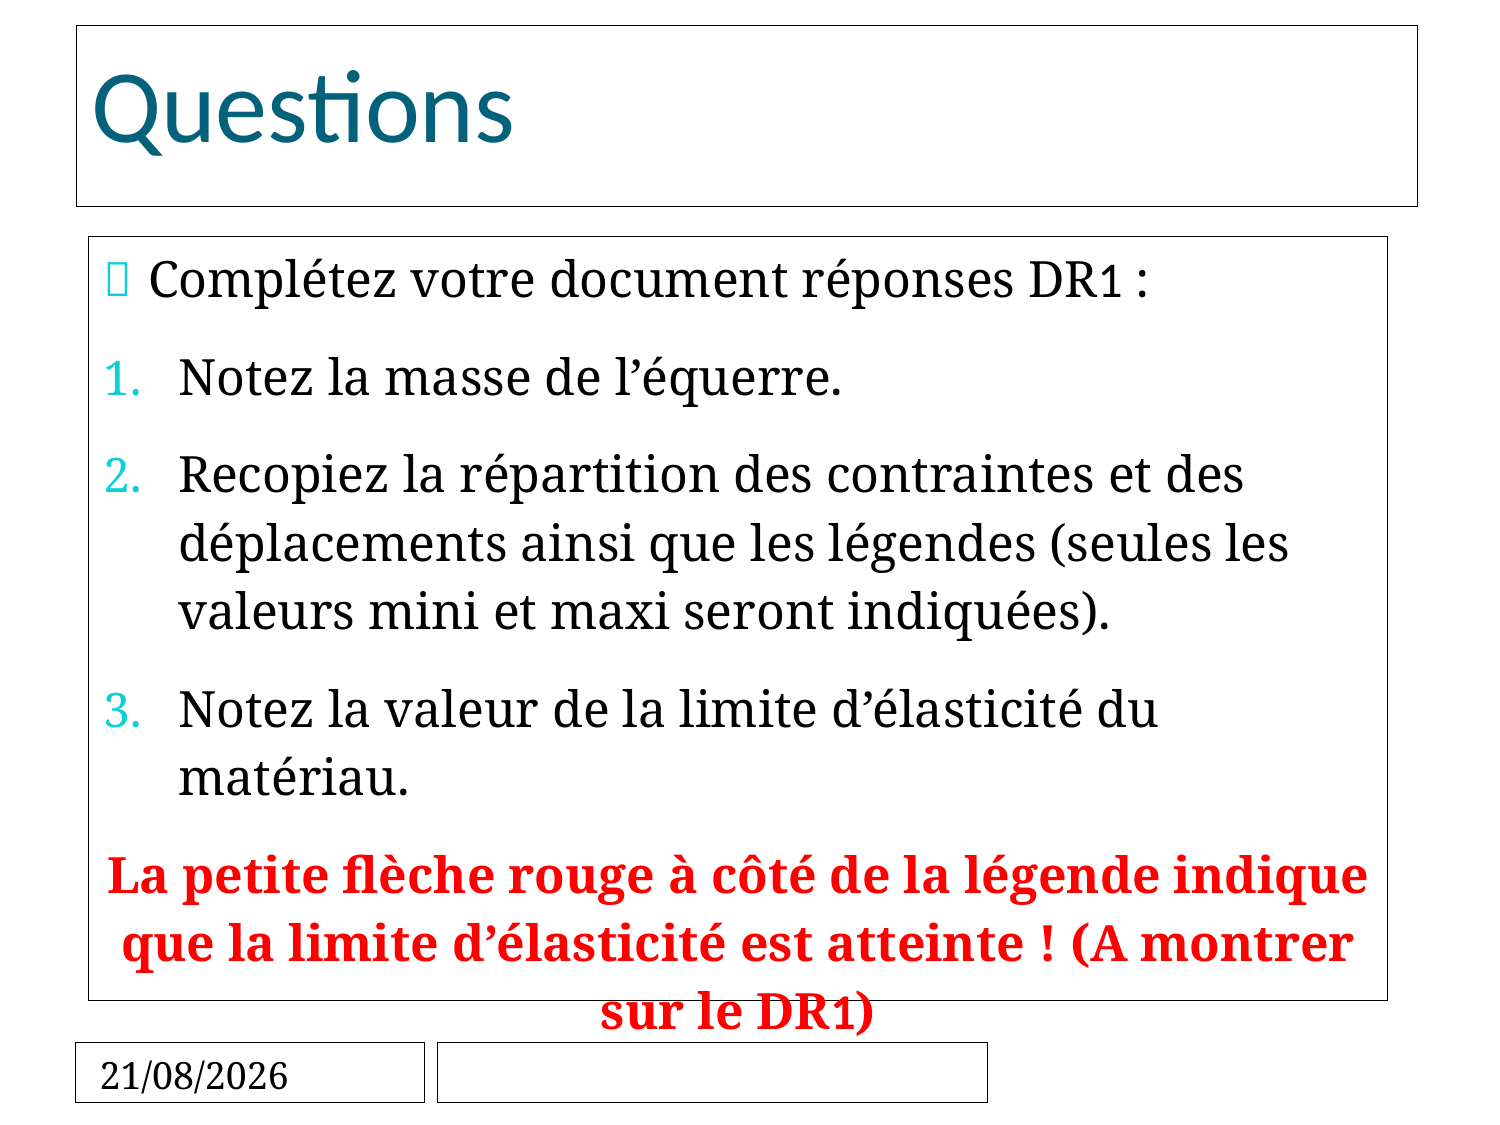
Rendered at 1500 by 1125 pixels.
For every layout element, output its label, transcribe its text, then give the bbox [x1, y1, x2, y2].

list Complétez votre document réponses DR1 : Notez la masse de l’équerre. Recopiez la répartition des contraintes et des déplacements ainsi que les légendes (seules les valeurs mini et maxi seront indiquées). Notez la valeur de la limite d’élasticité du matériau. La petite flèche rouge à côté de la légende indique que la limite d’élasticité est atteinte ! (A montrer sur le DR1) [88, 236, 1388, 1001]
title Questions [76, 25, 1418, 207]
